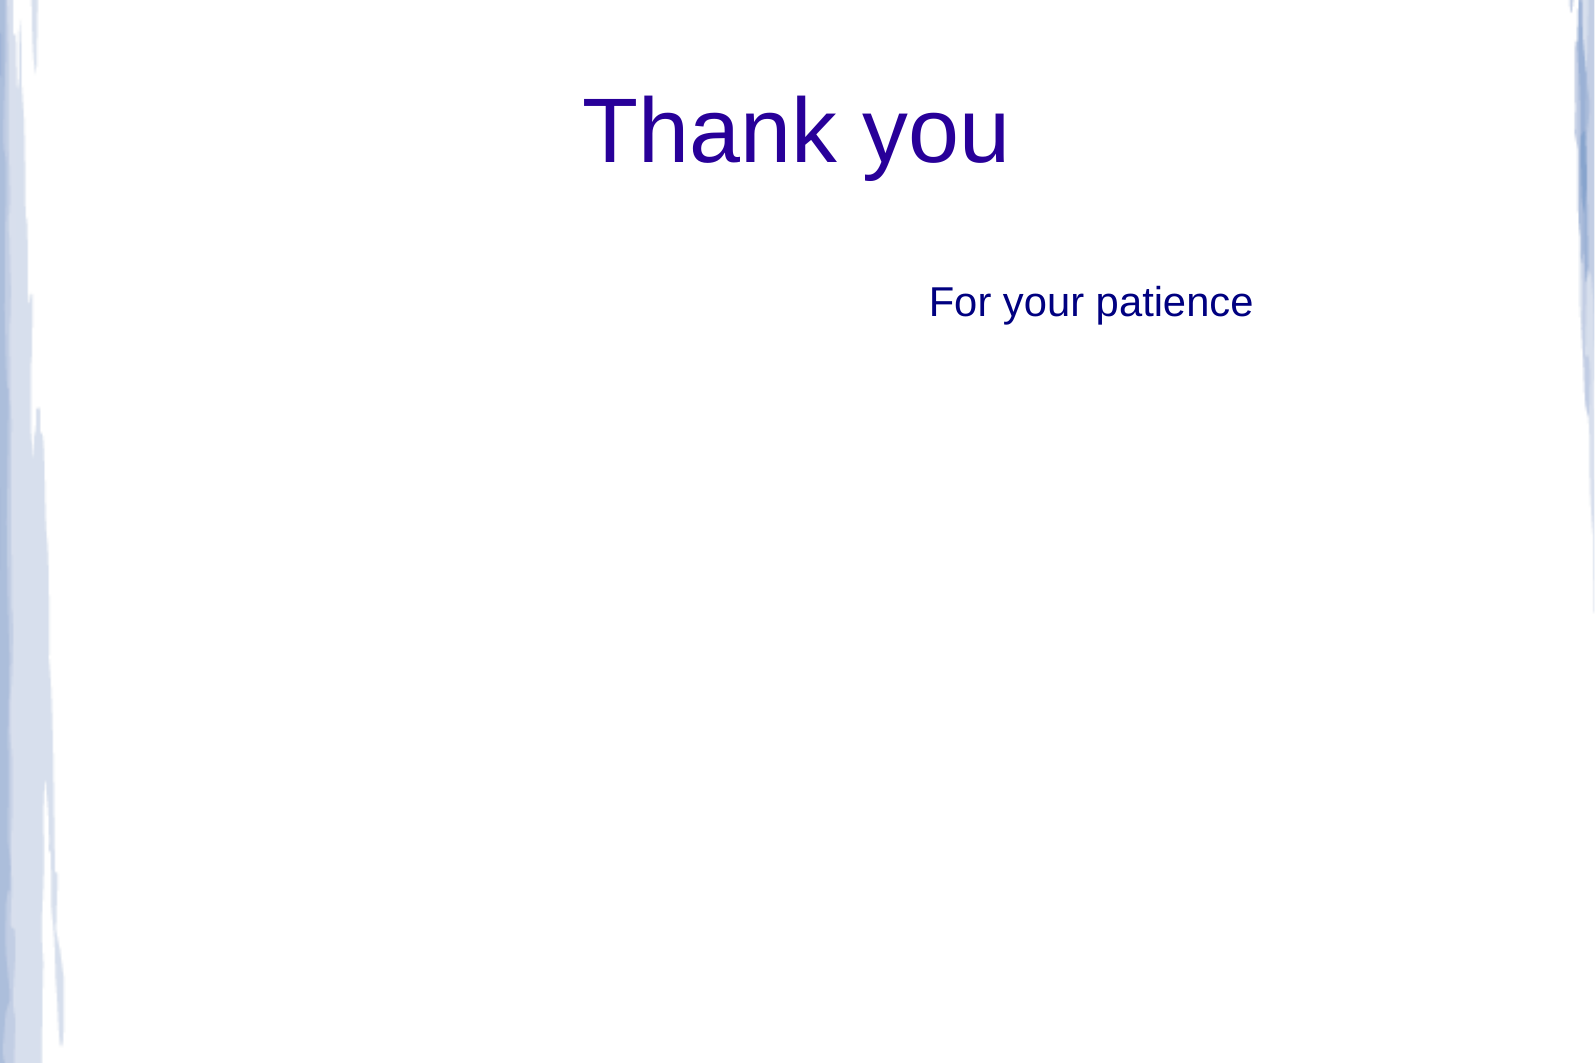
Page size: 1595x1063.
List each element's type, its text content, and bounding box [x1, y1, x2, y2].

list For your patience [113, 278, 1515, 966]
picture [0, 0, 1595, 1063]
title Thank you [79, 49, 1515, 213]
